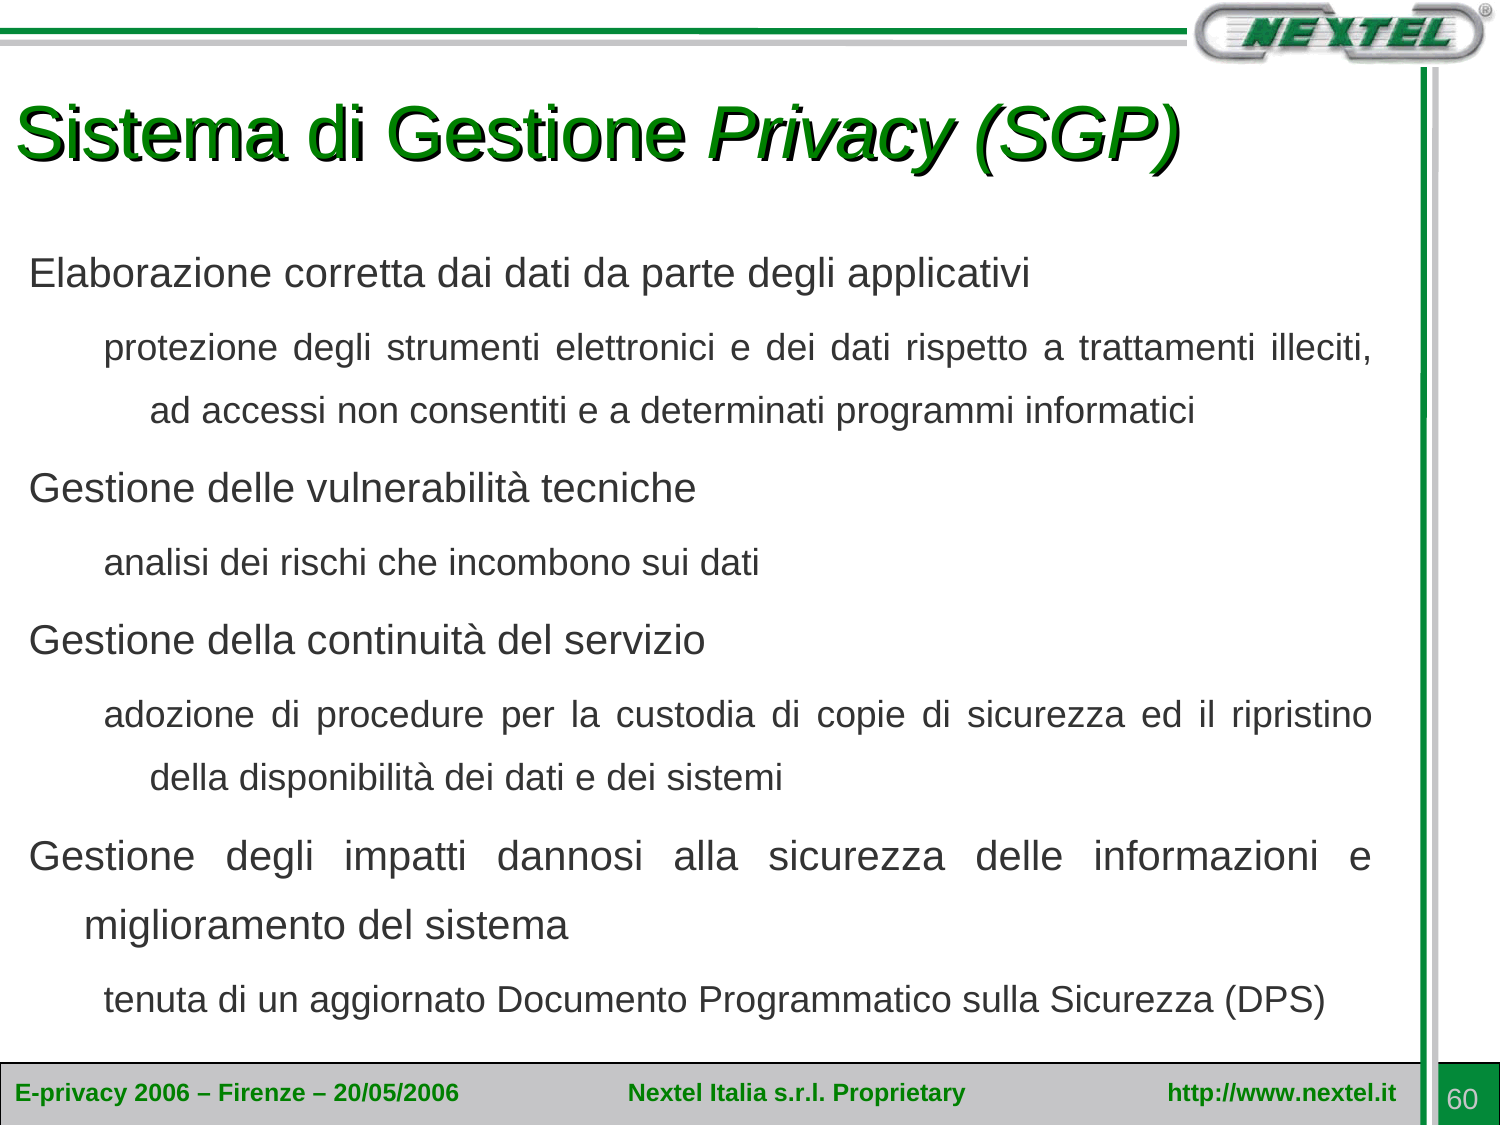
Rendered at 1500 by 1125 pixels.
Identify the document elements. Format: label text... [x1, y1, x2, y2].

picture [1187, 0, 1500, 67]
title Sistema di Gestione Privacy (SGP) [0, 28, 1270, 237]
list Elaborazione corretta dai dati da parte degli applicativi protezione degli strumenti elettronici e dei dati rispetto a trattamenti illeciti, ad accessi non consentiti e a determinati programmi informatici Gestione delle vulnerabilità tecniche analisi dei rischi che incombono sui dati Gestione della continuità del servizio adozione di procedure per la custodia di copie di sicurezza ed il ripristino della disponibilità dei dati e dei sistemi Gestione degli impatti dannosi alla sicurezza delle informazioni e miglioramento del sistema tenuta di un aggiornato Documento Programmatico sulla Sicurezza (DPS) [13, 218, 1388, 1011]
